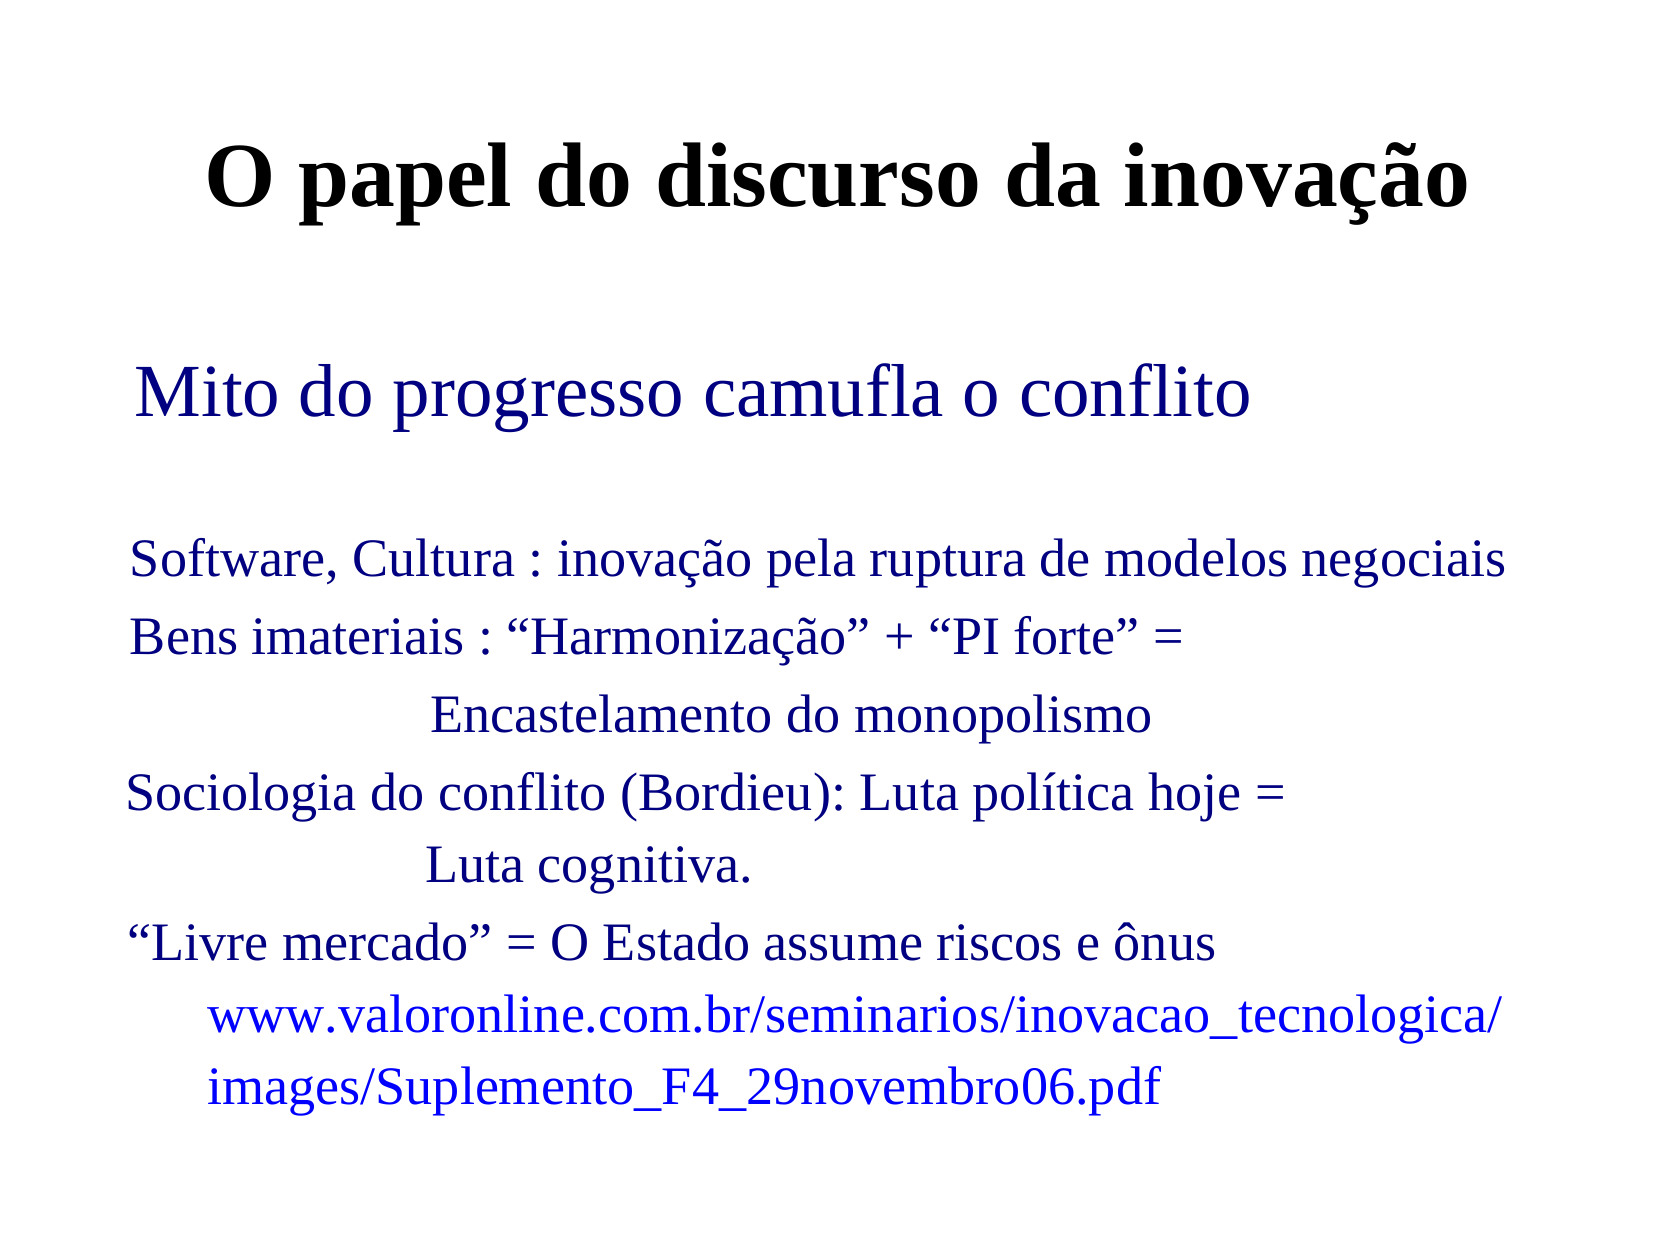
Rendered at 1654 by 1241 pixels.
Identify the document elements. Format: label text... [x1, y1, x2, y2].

text_box Mito do progresso camufla o conflito Software, Cultura : inovação pela ruptura de modelos negociais Bens imateriais : “Harmonização” + “PI forte” = Encastelamento do monopolismo Sociologia do conflito (Bordieu): Luta política hoje = Luta cognitiva. “Livre mercado” = O Estado assume riscos e ônus www.valoronline.com.br/seminarios/inovacao_tecnologica/ images/Suplemento_F4_29novembro06.pdf [125, 333, 1546, 1100]
title O papel do discurso da inovação [161, 81, 1516, 269]
